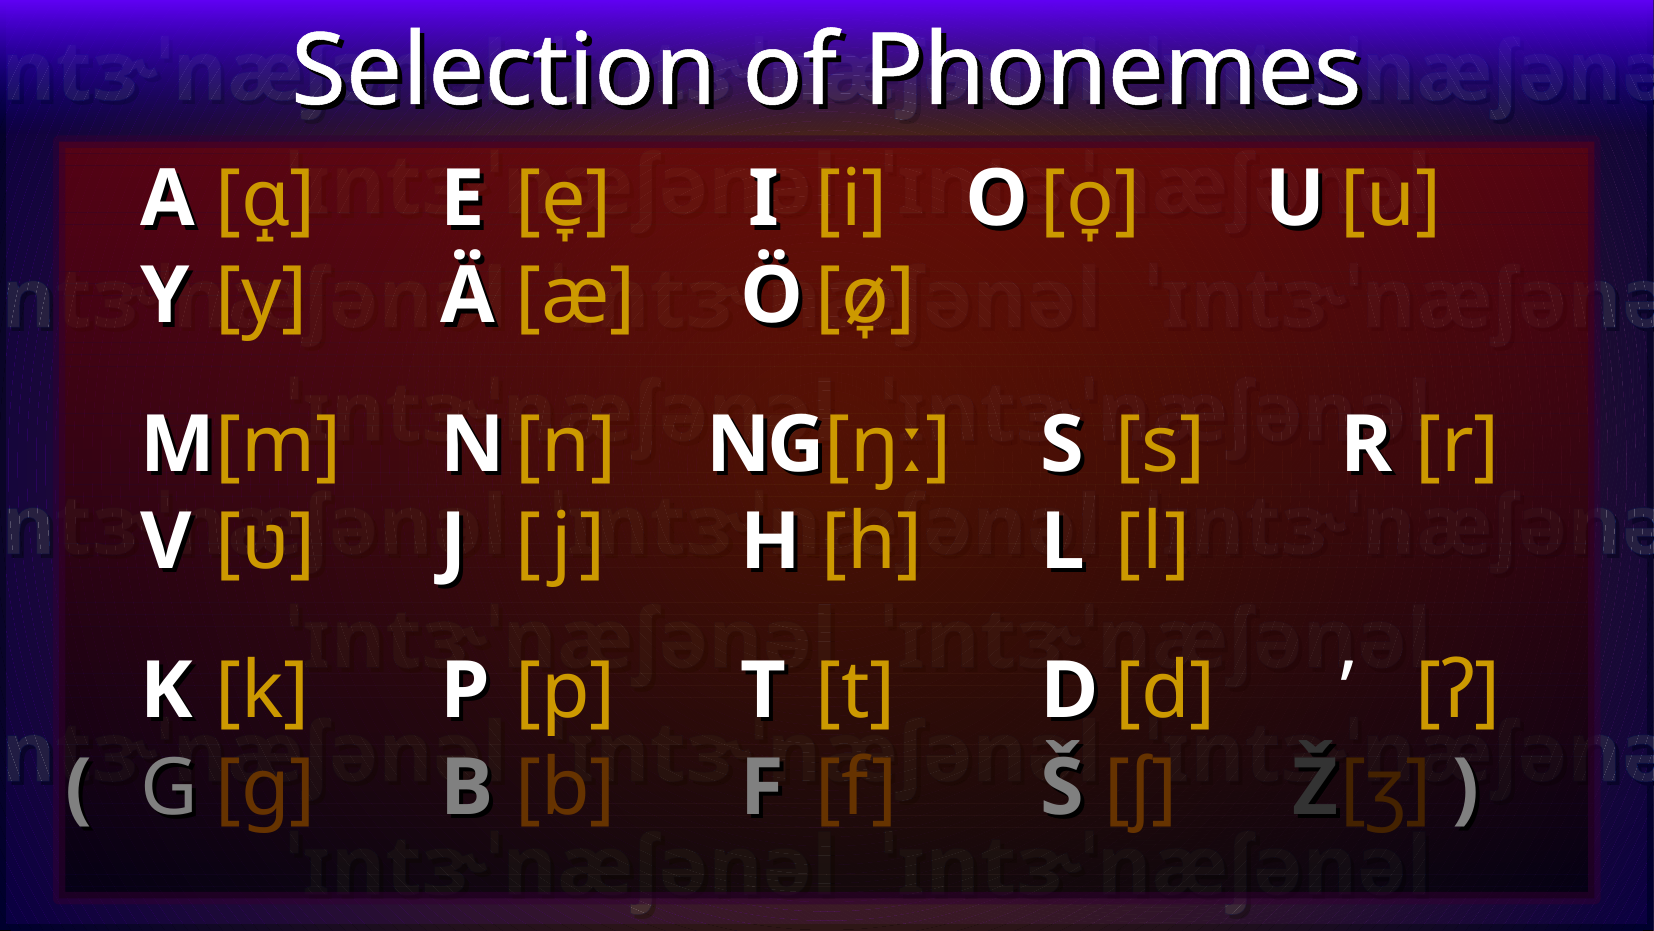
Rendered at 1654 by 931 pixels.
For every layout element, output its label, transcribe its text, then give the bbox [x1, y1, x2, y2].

title Selection of Phonemes [0, 0, 1654, 130]
text_box A [ɑ̝] E [e̞] I [i] O [o̞] U [u] Y [y] Ä [æ] Ö [ø̞] M[m] N [n] NG[ŋː] S [s] R [r] V [ʋ] J [j] H [h] L [l] K [k] P [p] T [t] D [d] ’ [ʔ] ( G [g] B [b] F [f] Š [ʃ] Ž [ʒ] ) [59, 141, 1595, 899]
